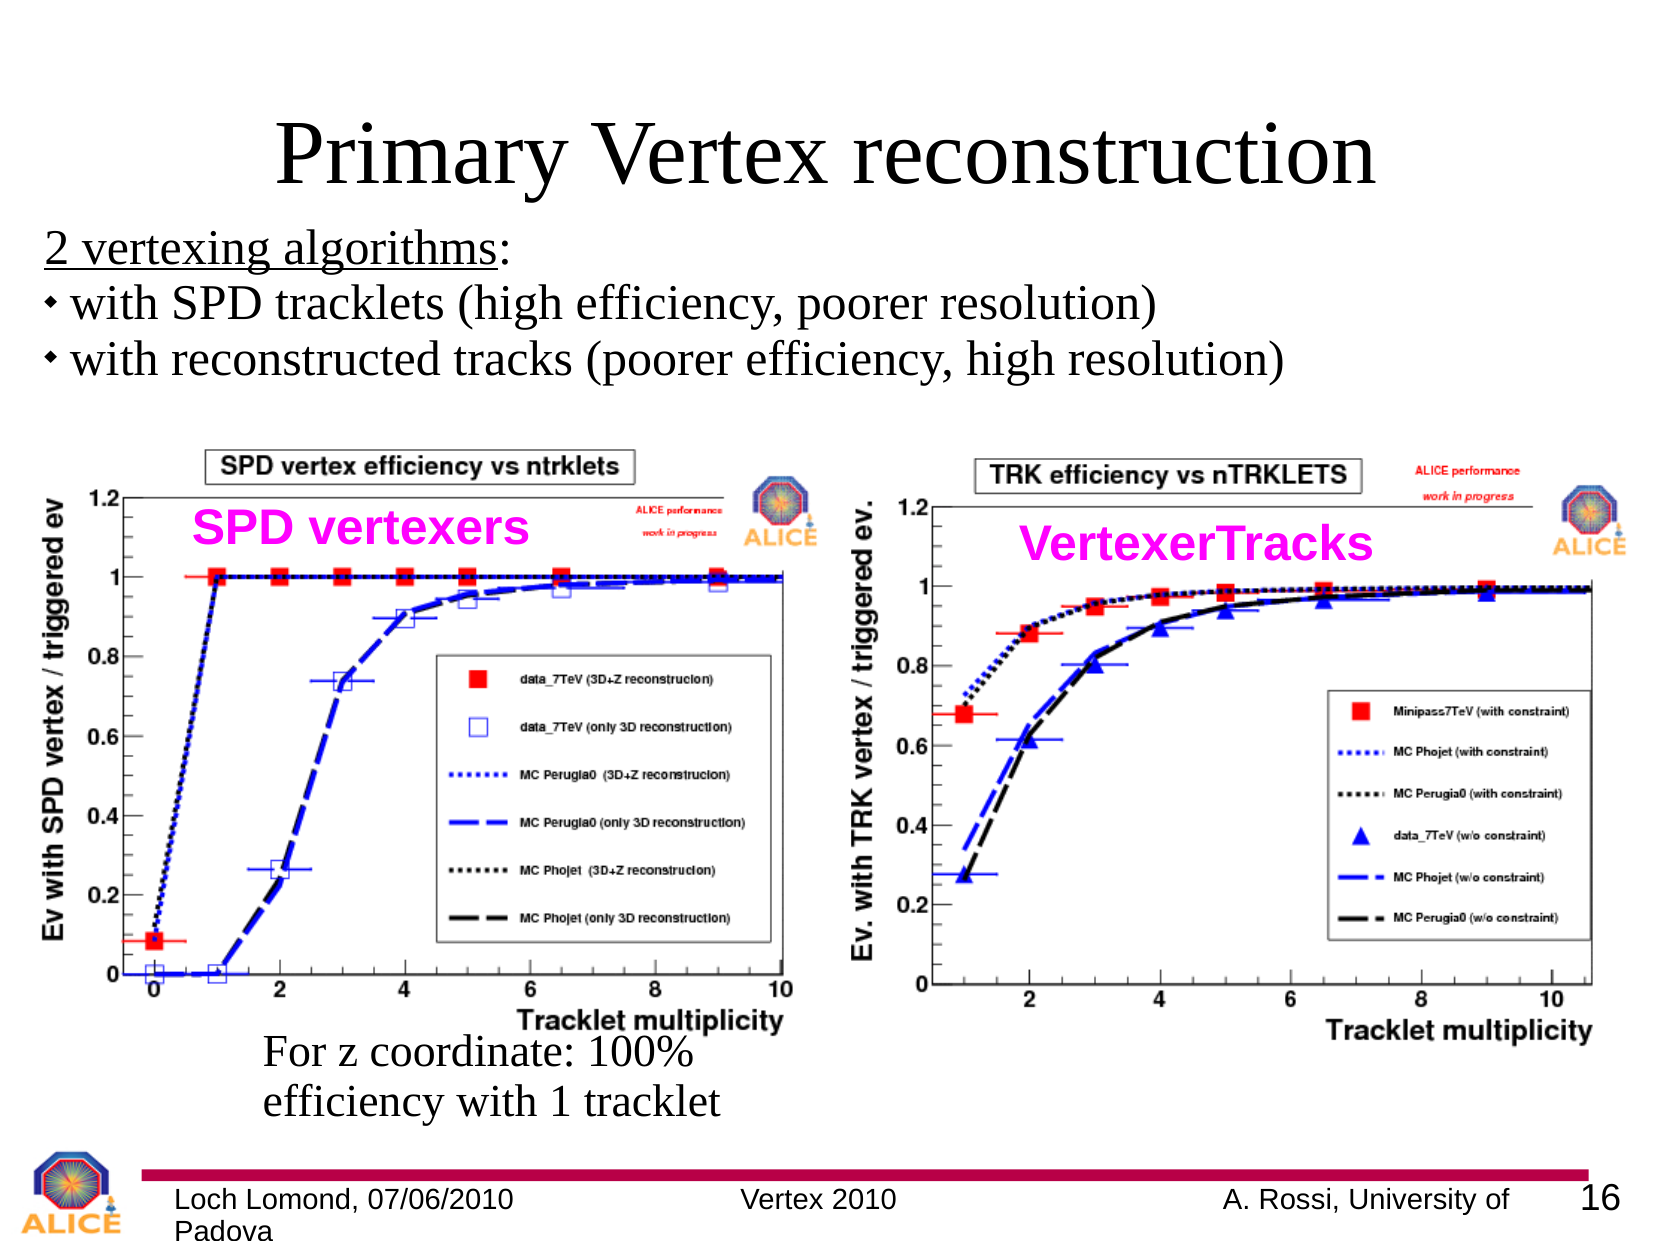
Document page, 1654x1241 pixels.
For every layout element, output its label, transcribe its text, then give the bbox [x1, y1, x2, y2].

text_box Loch Lomond, 07/06/2010 Vertex 2010 A. Rossi, University of Padova [159, 1175, 1564, 1223]
picture [5, 448, 1654, 1070]
text_box 16 [1564, 1169, 1648, 1227]
title Primary Vertex reconstruction [82, 56, 1571, 212]
text_box VertexerTracks [1003, 507, 1536, 579]
picture [11, 1146, 135, 1241]
text_box 2 vertexing algorithms: with SPD tracklets (high efficiency, poorer resolution) with reconstructed tracks (poorer efficiency, high resolution) [29, 212, 1625, 436]
text_box SPD vertexers [177, 491, 709, 563]
text_box For z coordinate: 100% efficiency with 1 tracklet [248, 1017, 739, 1160]
text_box [141, 1169, 1564, 1182]
